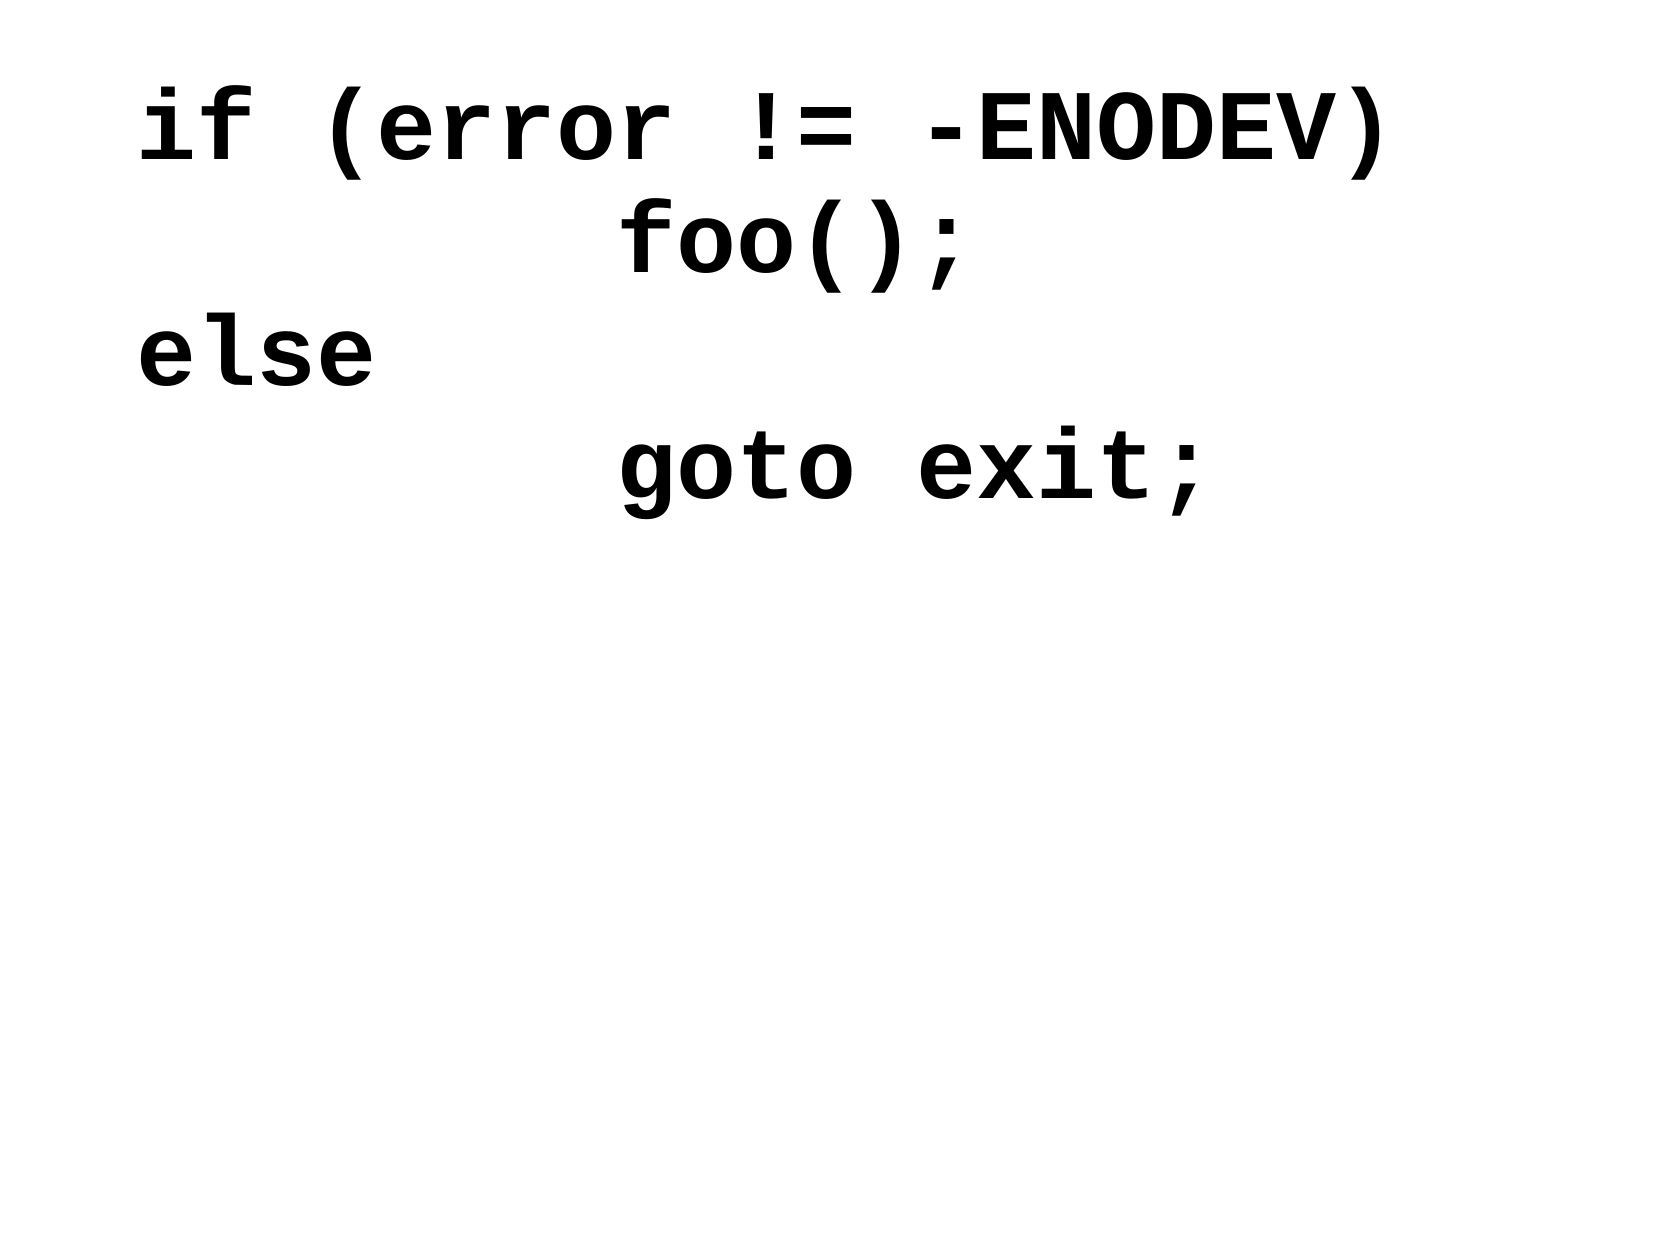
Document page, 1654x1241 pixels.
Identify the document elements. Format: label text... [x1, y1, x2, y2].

text_box if (error != -ENODEV) foo(); else goto exit; [121, 68, 1644, 537]
